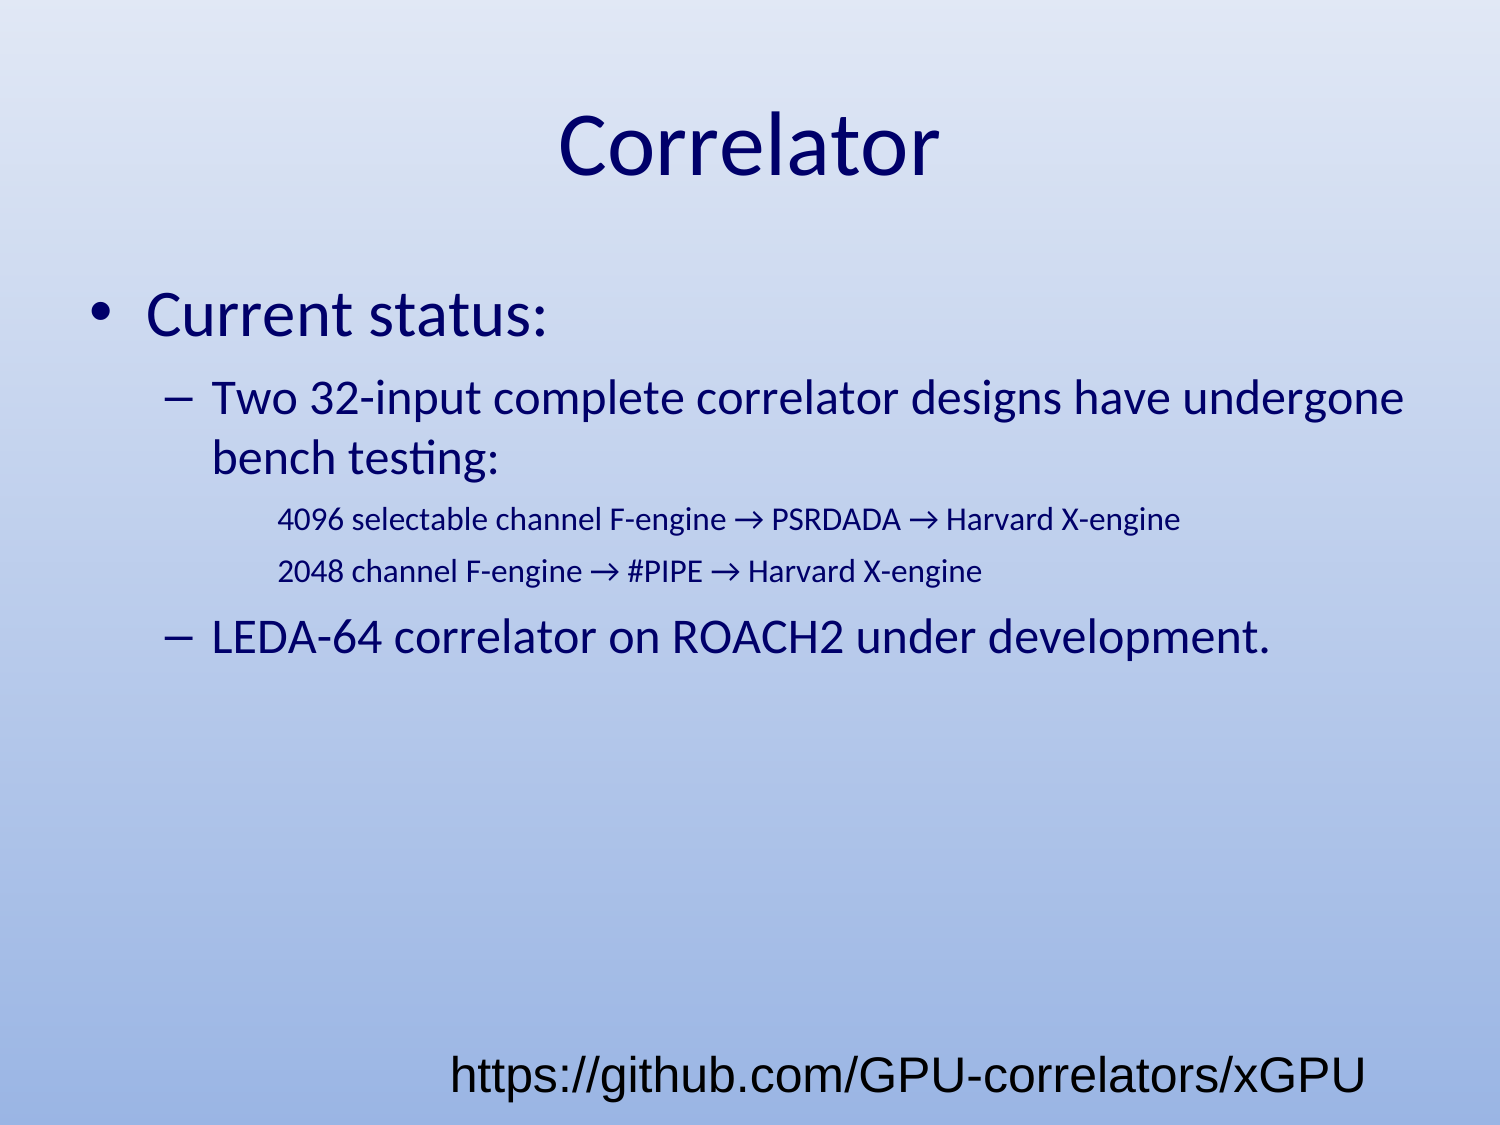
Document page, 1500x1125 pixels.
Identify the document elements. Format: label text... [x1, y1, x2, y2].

text_box https://github.com/GPU-correlators/xGPU [435, 1035, 1382, 1111]
list Current status: Two 32-input complete correlator designs have undergone bench testing: 4096 selectable channel F-engine → PSRDADA → Harvard X-engine 2048 channel F-engine → #PIPE → Harvard X-engine LEDA-64 correlator on ROACH2 under development. [75, 262, 1426, 916]
title Correlator [75, 45, 1426, 233]
